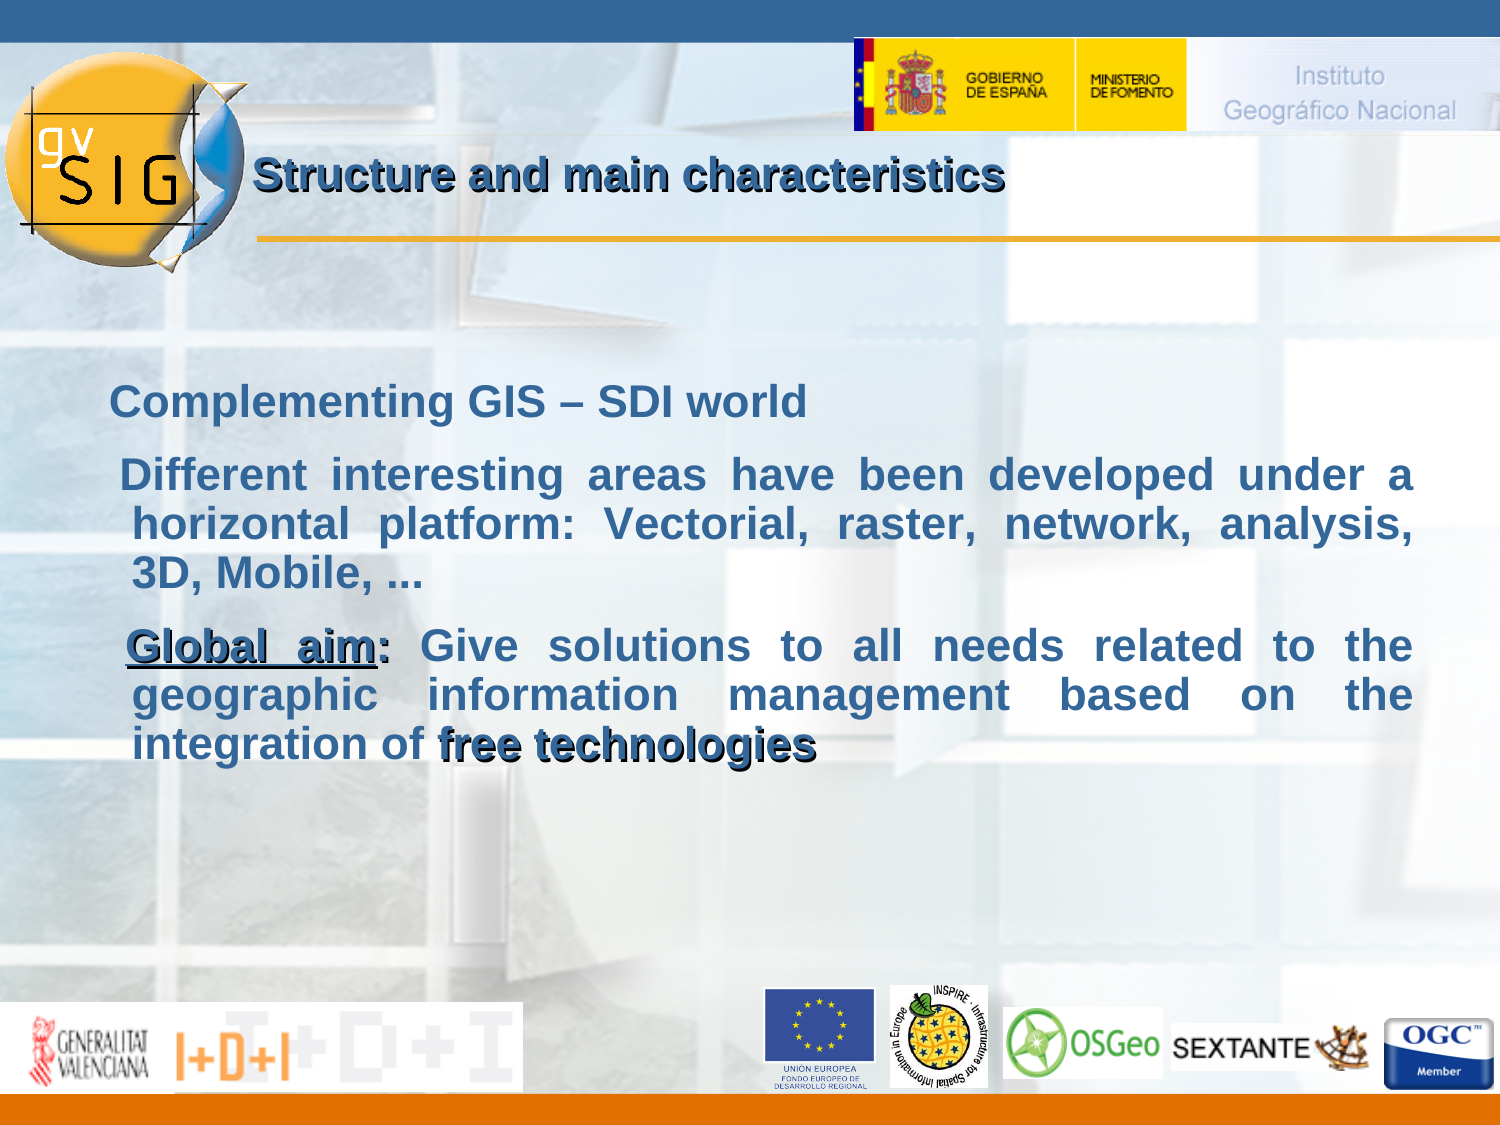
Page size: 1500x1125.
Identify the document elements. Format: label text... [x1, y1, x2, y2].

text_box Structure and main characteristics [236, 142, 1500, 211]
picture [1384, 1018, 1494, 1090]
picture [890, 1023, 988, 1088]
picture [1003, 1023, 1163, 1079]
picture [0, 49, 250, 276]
picture [0, 1002, 523, 1094]
picture [763, 1023, 876, 1089]
text_box Complementing GIS – SDI world Different interesting areas have been developed under a horizontal platform: Vectorial, raster, network, analysis, 3D, Mobile, ... Global aim: Give solutions to all needs related to the geographic information management based on the integration of free technologies [60, 376, 1415, 1023]
picture [854, 37, 1500, 131]
picture [1171, 1023, 1375, 1071]
